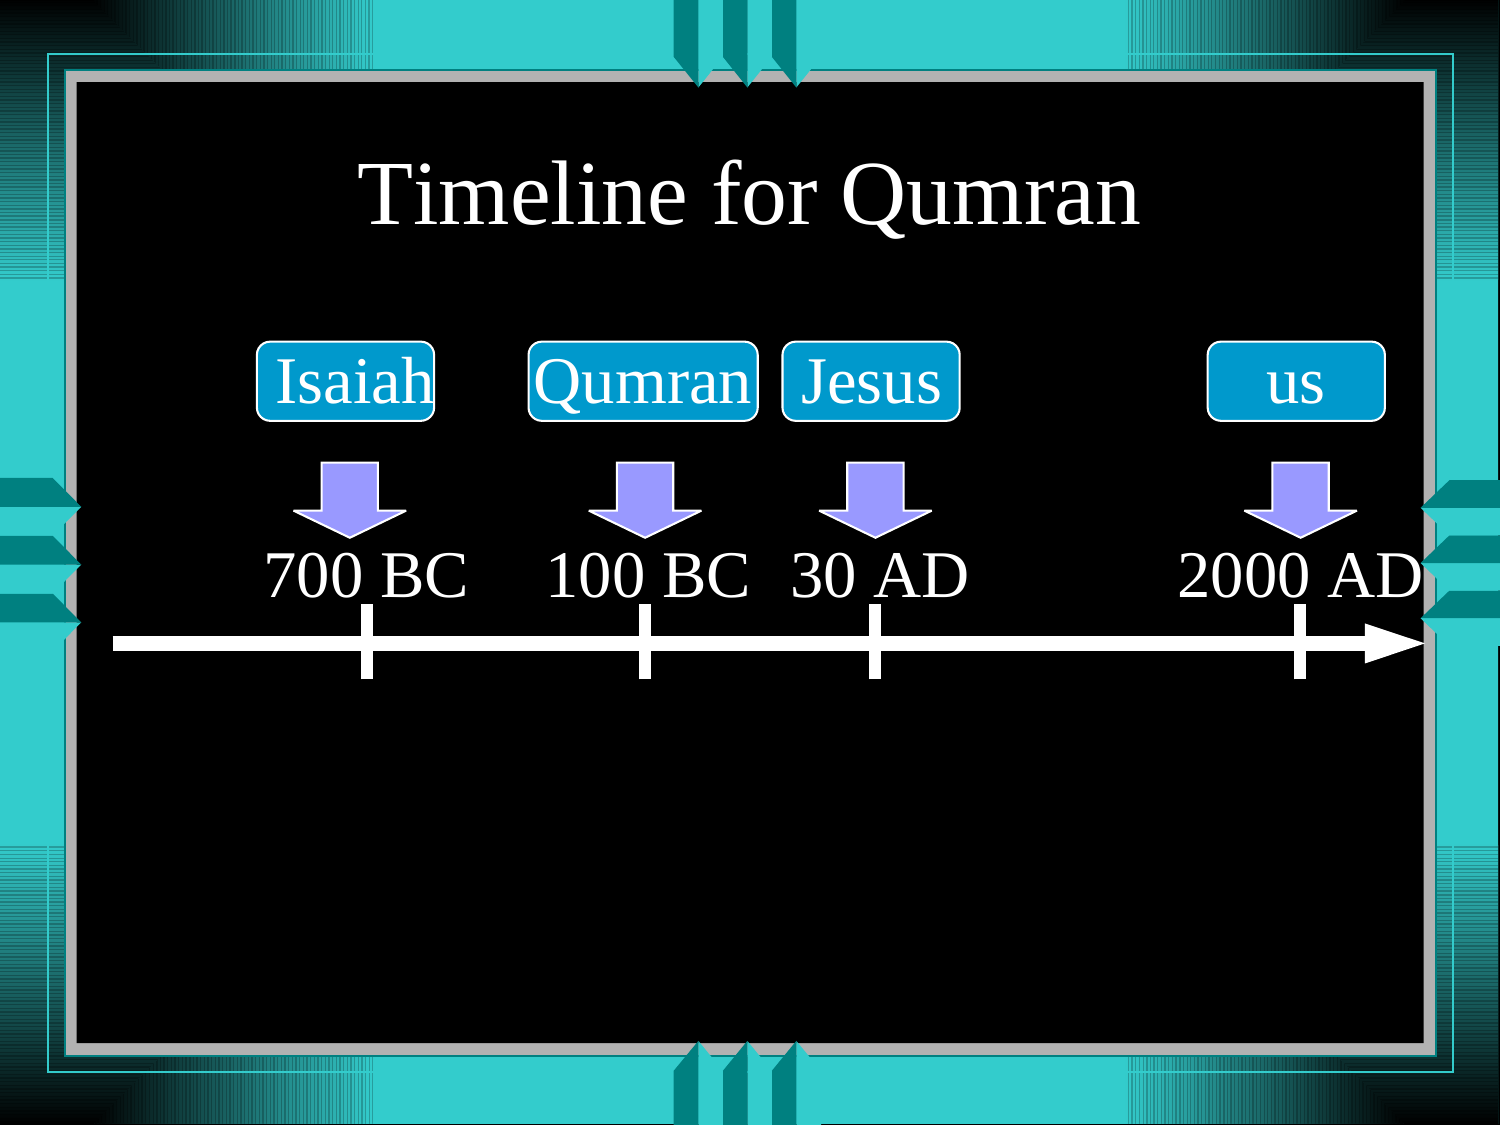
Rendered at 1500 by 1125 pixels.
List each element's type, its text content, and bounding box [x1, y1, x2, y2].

text_box [293, 462, 407, 530]
text_box us [1207, 341, 1385, 421]
text_box Qumran [528, 341, 758, 421]
text_box 100 BC [530, 530, 792, 620]
text_box [1244, 462, 1357, 530]
text_box 700 BC [248, 530, 530, 620]
text_box [819, 462, 932, 530]
text_box 30 AD [792, 530, 1076, 620]
text_box Jesus [782, 341, 960, 421]
text_box Isaiah [256, 341, 435, 421]
text_box 2000 AD [1162, 530, 1463, 626]
text_box [588, 462, 702, 530]
title Timeline for Qumran [112, 99, 1388, 288]
